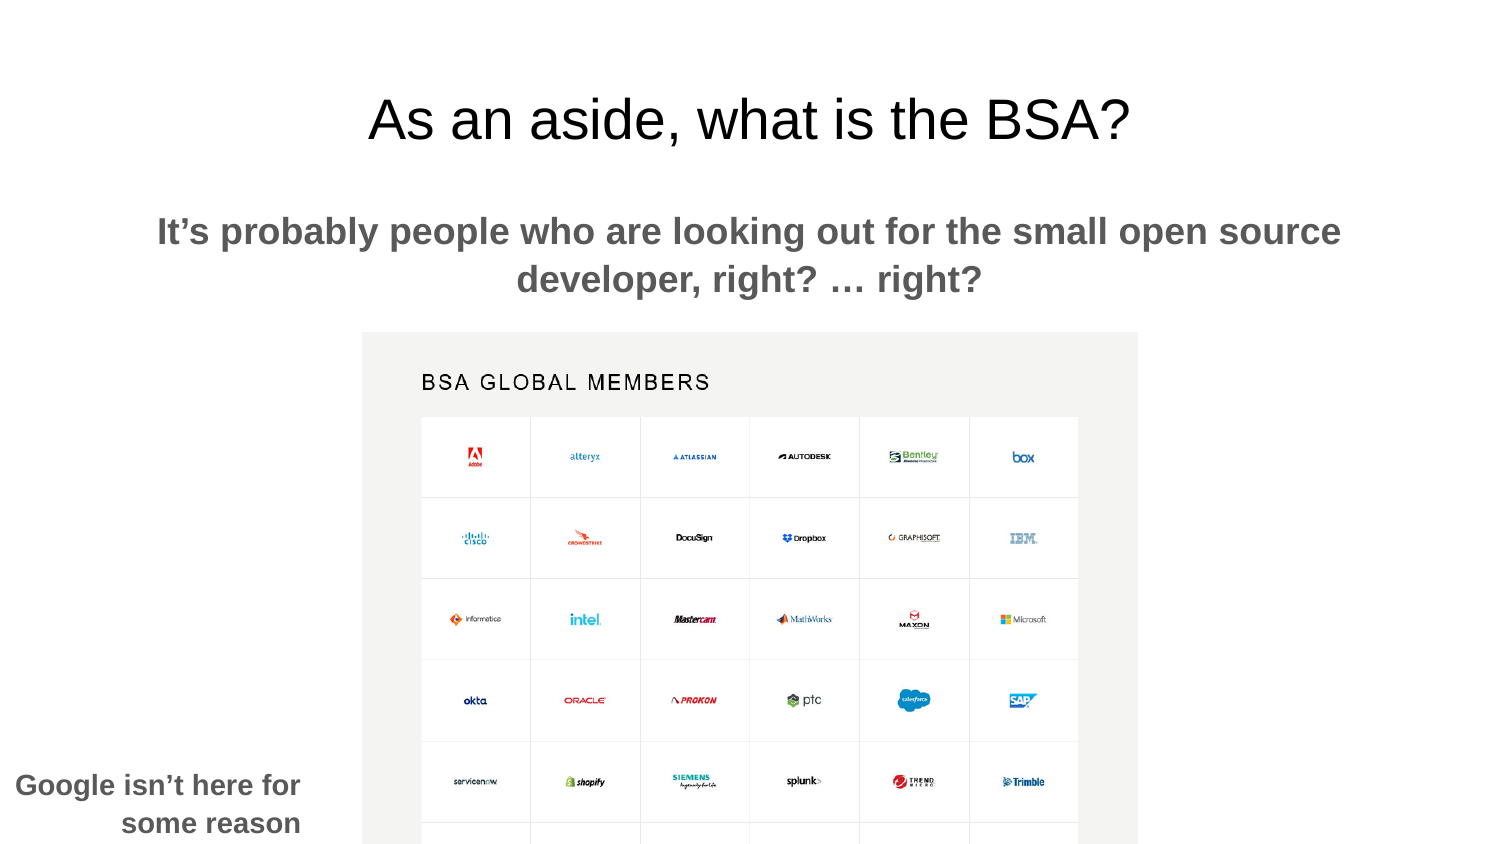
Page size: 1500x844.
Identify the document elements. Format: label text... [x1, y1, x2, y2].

picture [362, 332, 1138, 844]
title As an aside, what is the BSA? [51, 72, 1449, 167]
list It’s probably people who are looking out for the small open source developer, right? … right? [51, 189, 1449, 750]
list Google isn’t here for some reason [0, 749, 362, 844]
